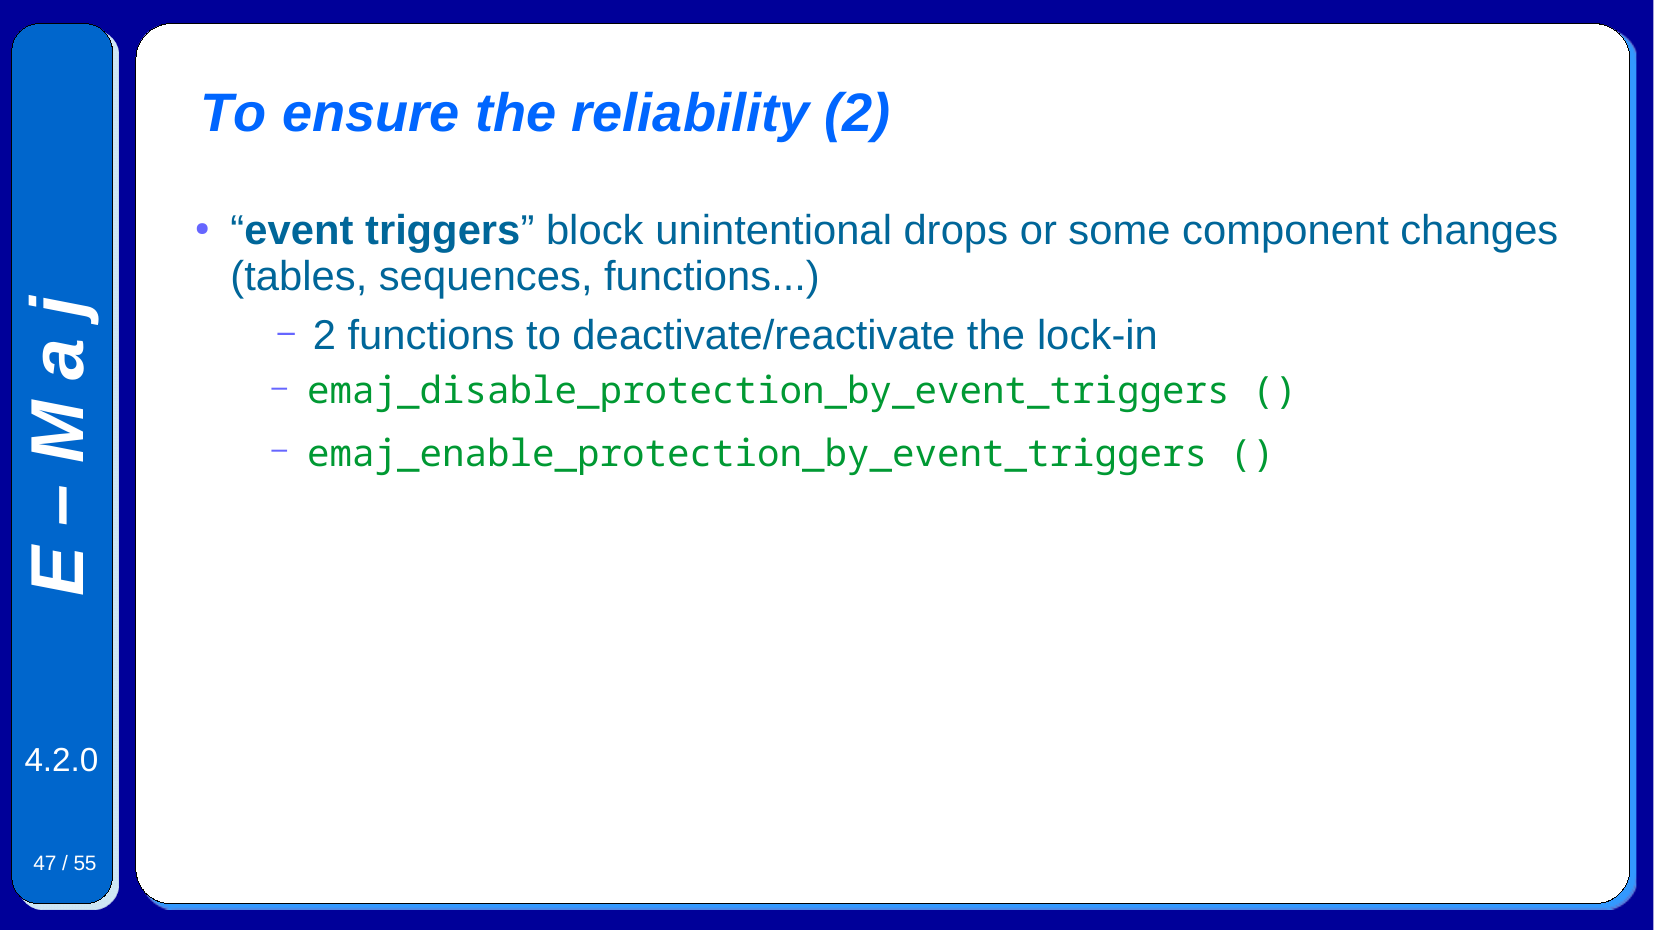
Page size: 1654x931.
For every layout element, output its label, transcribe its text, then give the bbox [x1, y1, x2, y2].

list “event triggers” block unintentional drops or some component changes (tables, sequences, functions...) 2 functions to deactivate/reactivate the lock-in emaj_disable_protection_by_event_triggers () emaj_enable_protection_by_event_triggers () [177, 206, 1587, 827]
title To ensure the reliability (2) [200, 34, 1575, 191]
